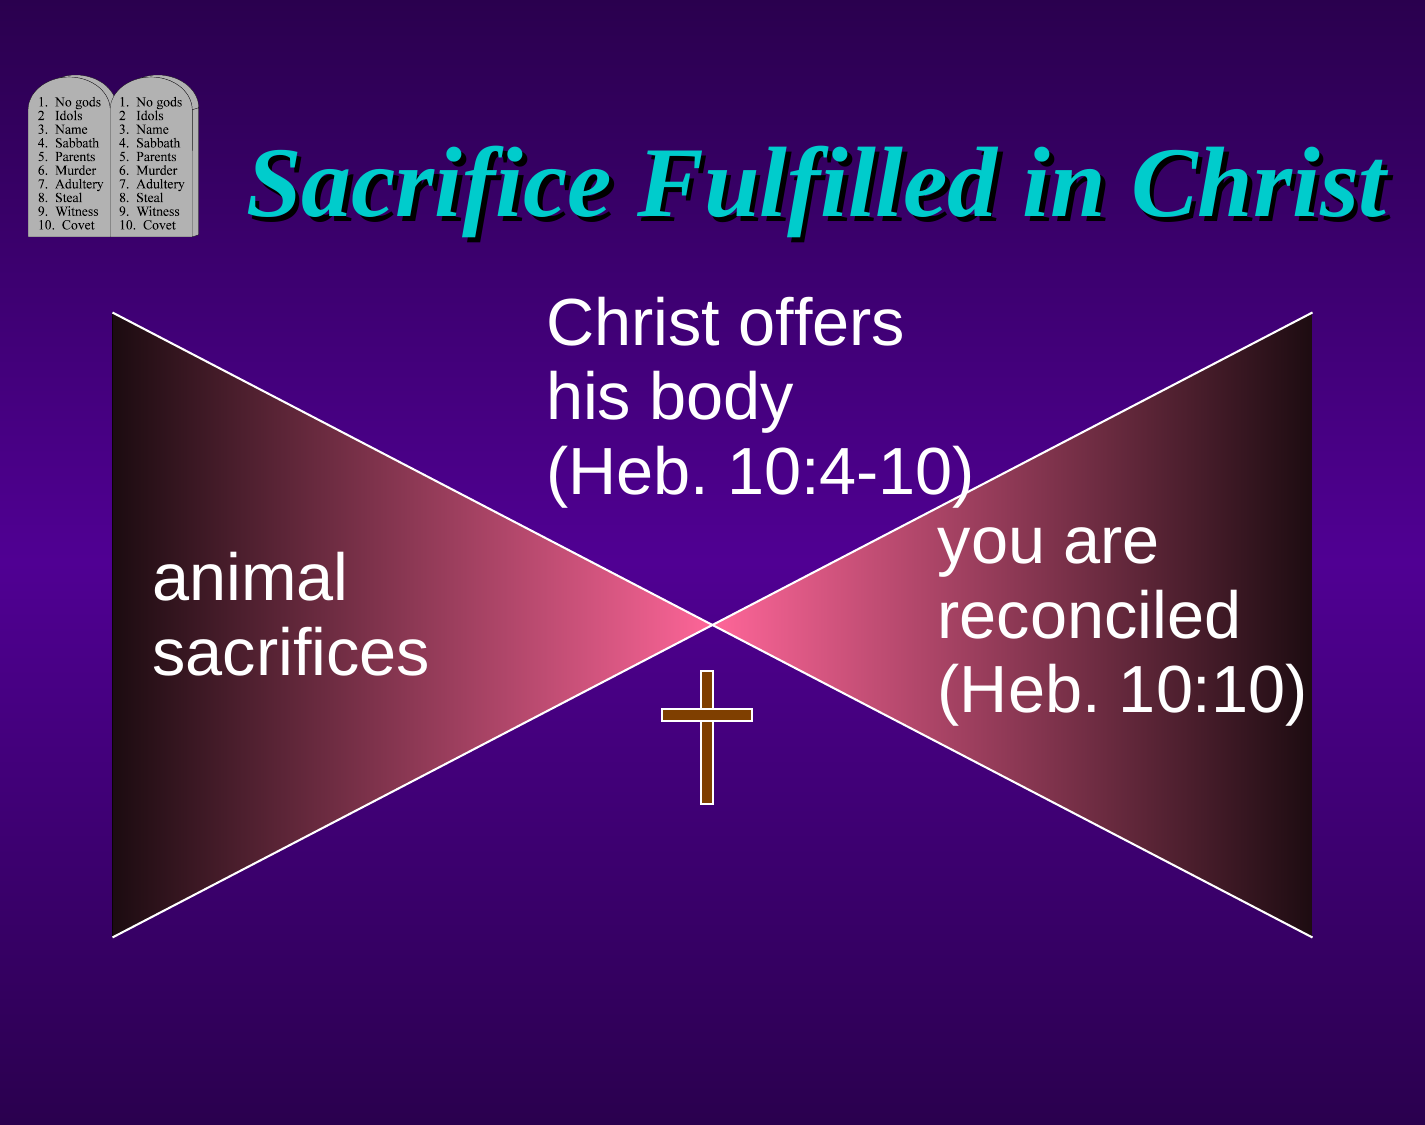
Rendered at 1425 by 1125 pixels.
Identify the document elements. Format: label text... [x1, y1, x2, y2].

text_box Christ offers his body (Heb. 10:4-10) [530, 277, 1001, 517]
text_box you are reconciled (Heb. 10:10) [922, 495, 1353, 735]
text_box [112, 314, 568, 936]
text_box [601, 569, 708, 681]
text_box [928, 735, 1313, 936]
text_box [661, 671, 753, 804]
text_box [1001, 314, 1313, 495]
text_box [717, 518, 922, 732]
text_box animal sacrifices [137, 532, 601, 698]
title Sacrifice Fulfilled in Christ [231, 64, 1420, 301]
